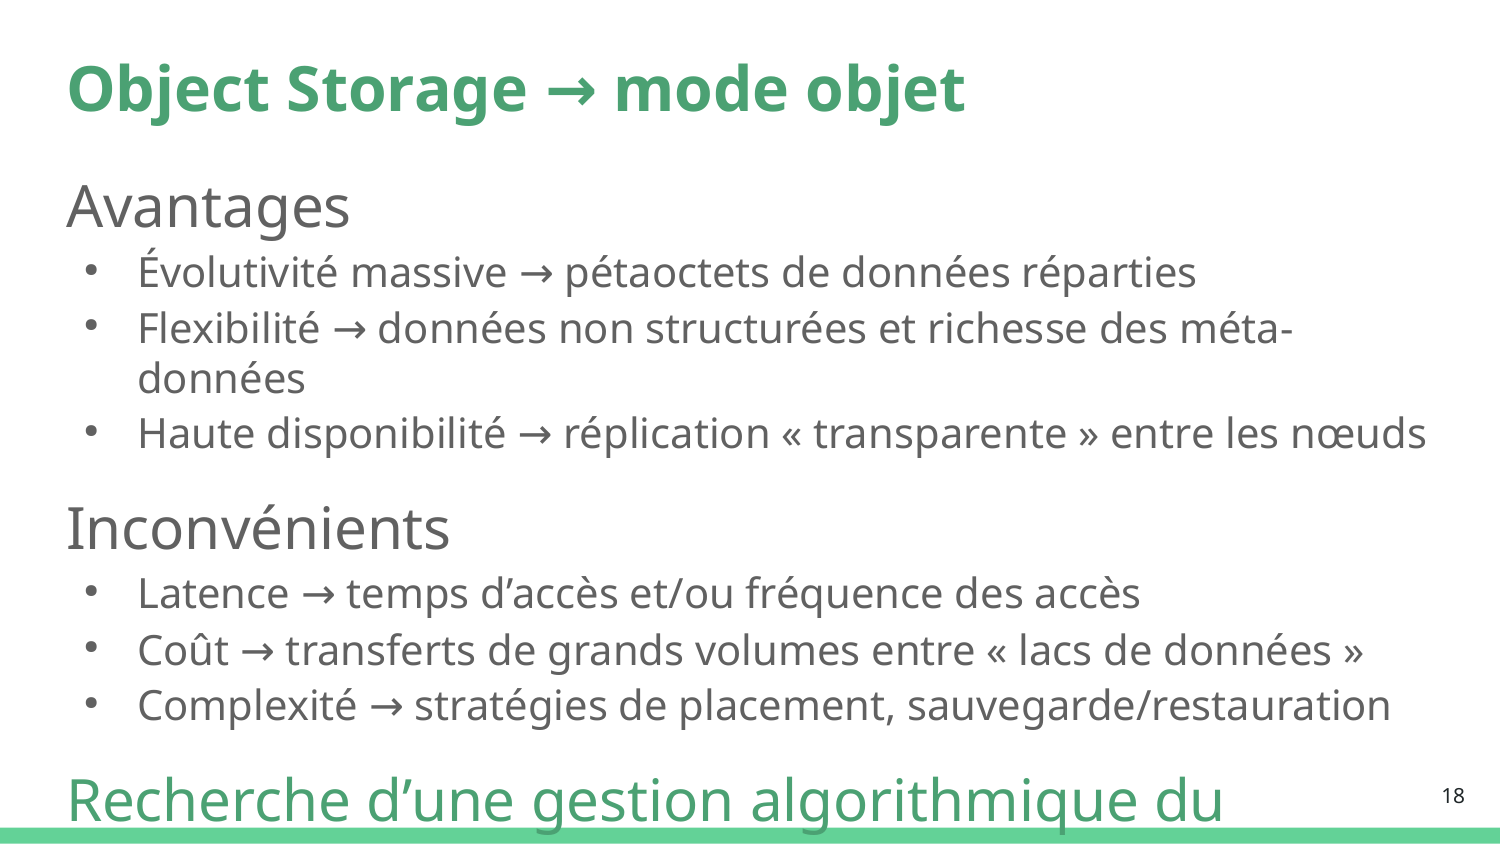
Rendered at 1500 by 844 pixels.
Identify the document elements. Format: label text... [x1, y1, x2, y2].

title Object Storage → mode objet [51, 23, 1449, 117]
list Avantages Évolutivité massive → pétaoctets de données réparties Flexibilité → données non structurées et richesse des méta-données Haute disponibilité → réplication « transparente » entre les nœuds Inconvénients Latence → temps d’accès et/ou fréquence des accès Coût → transferts de grands volumes entre « lacs de données » Complexité → stratégies de placement, sauvegarde/restauration Recherche d’une gestion algorithmique du stockage [51, 144, 1477, 844]
slide_number <numéro> [1389, 764, 1480, 830]
